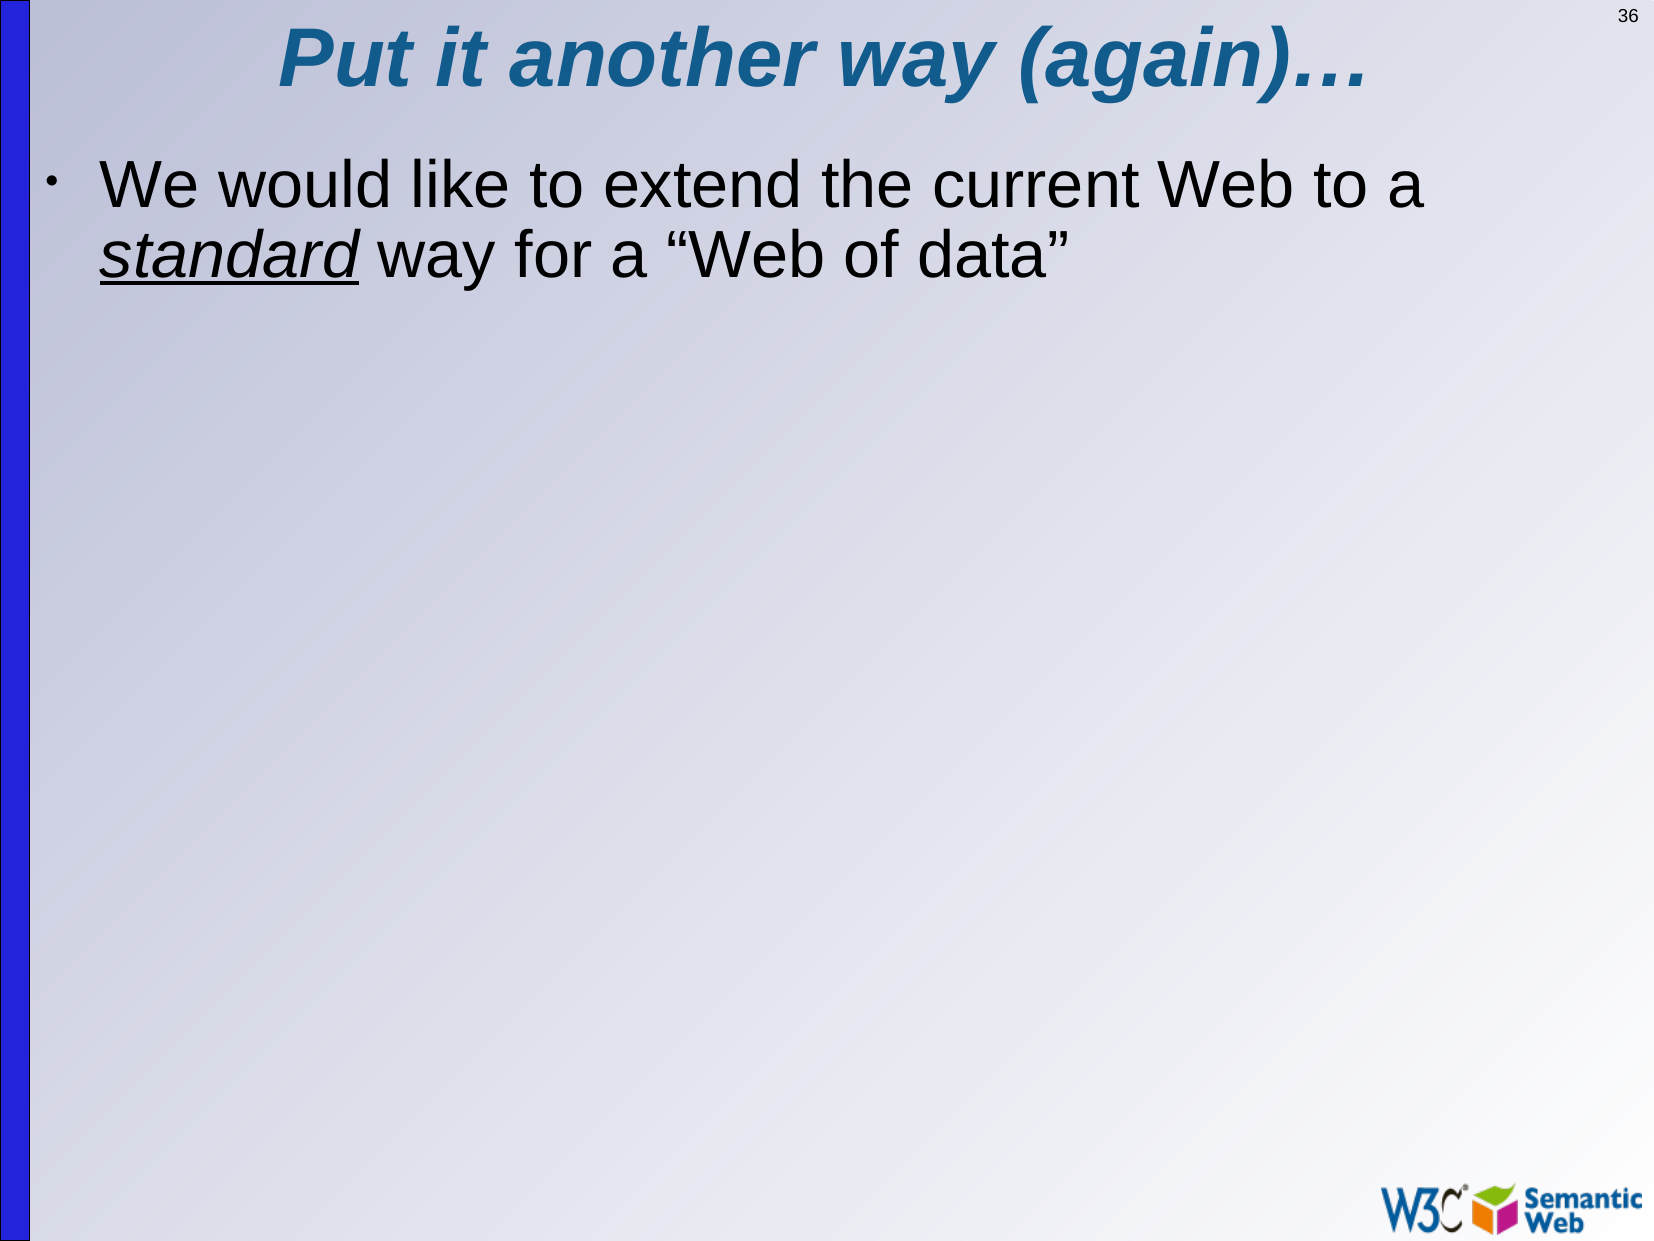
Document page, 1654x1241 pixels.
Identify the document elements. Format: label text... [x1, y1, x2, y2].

picture [1381, 1181, 1642, 1235]
title Put it another way (again)… [0, 0, 1654, 119]
list We would like to extend the current Web to a standard way for a “Web of data” [29, 147, 1624, 1134]
